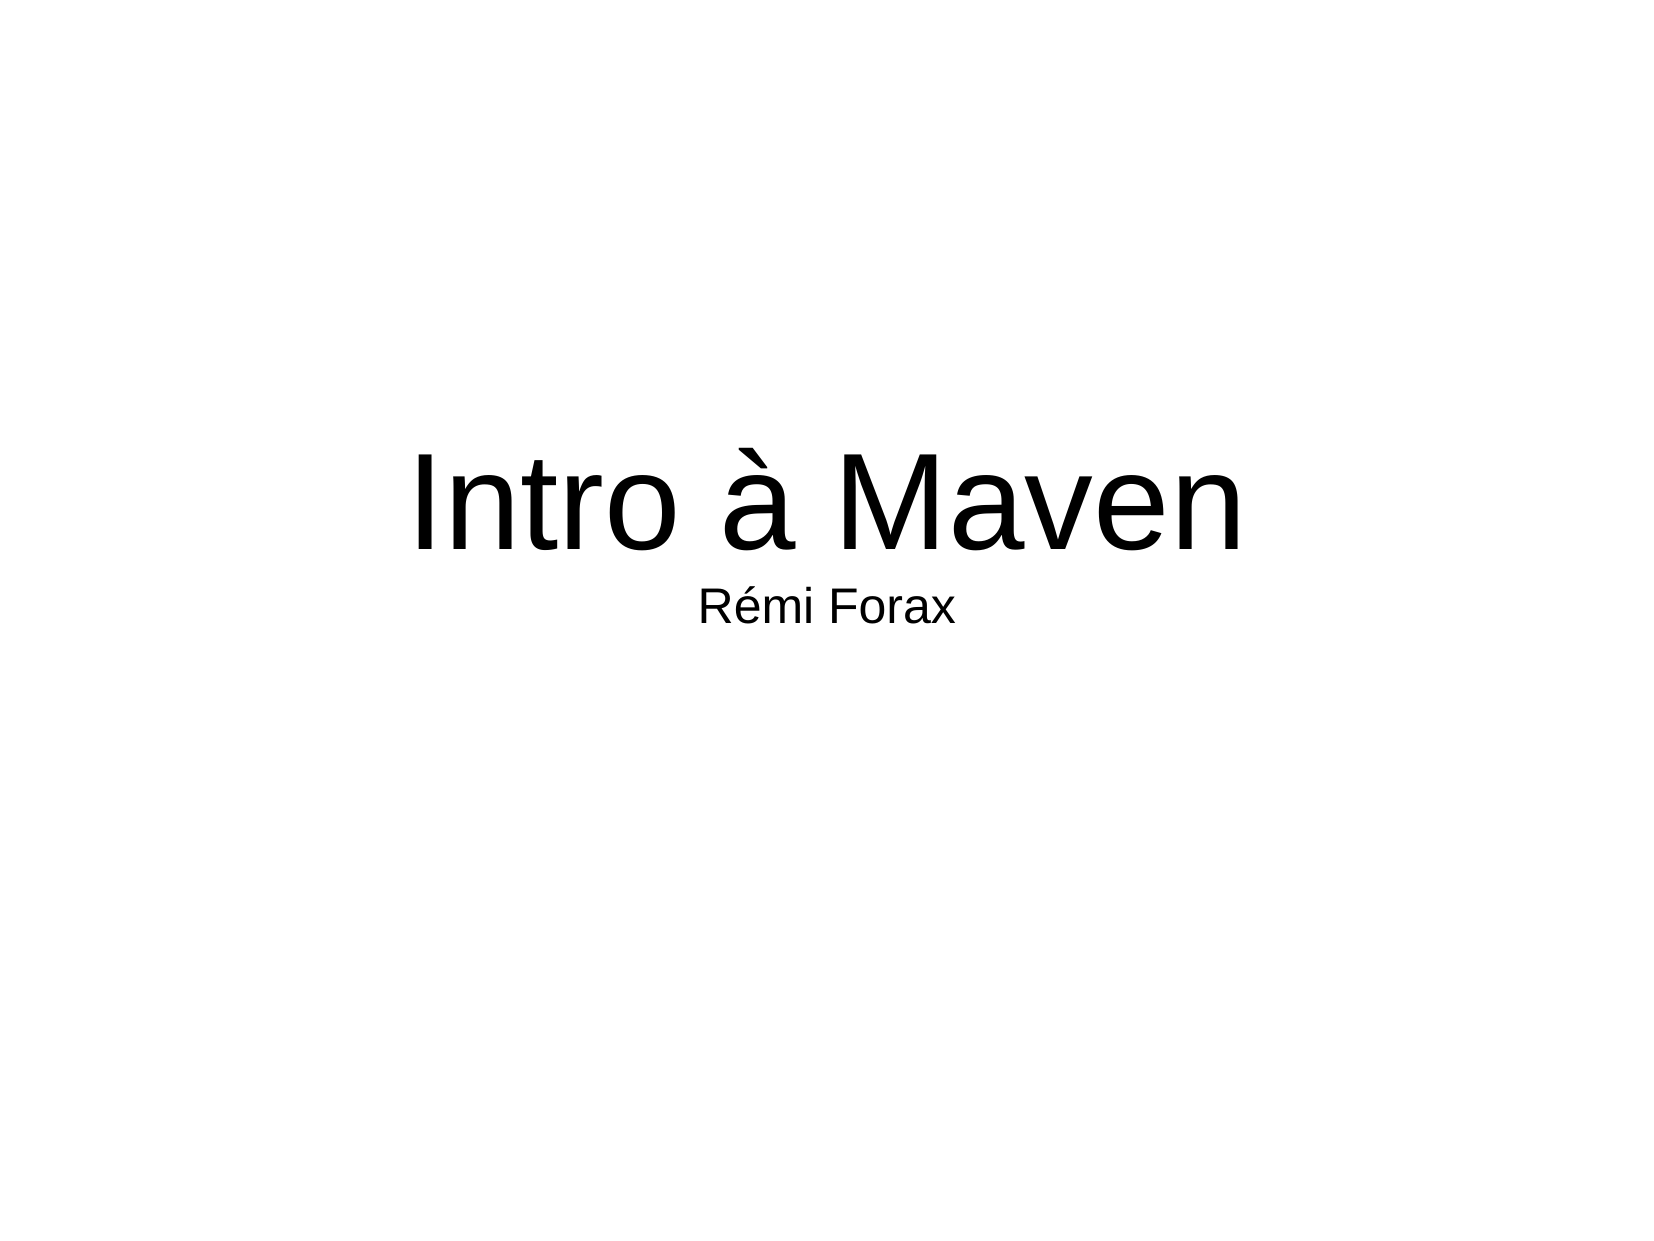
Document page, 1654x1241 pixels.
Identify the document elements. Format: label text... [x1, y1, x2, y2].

subtitle Intro à Maven Rémi Forax [82, 49, 1571, 1010]
